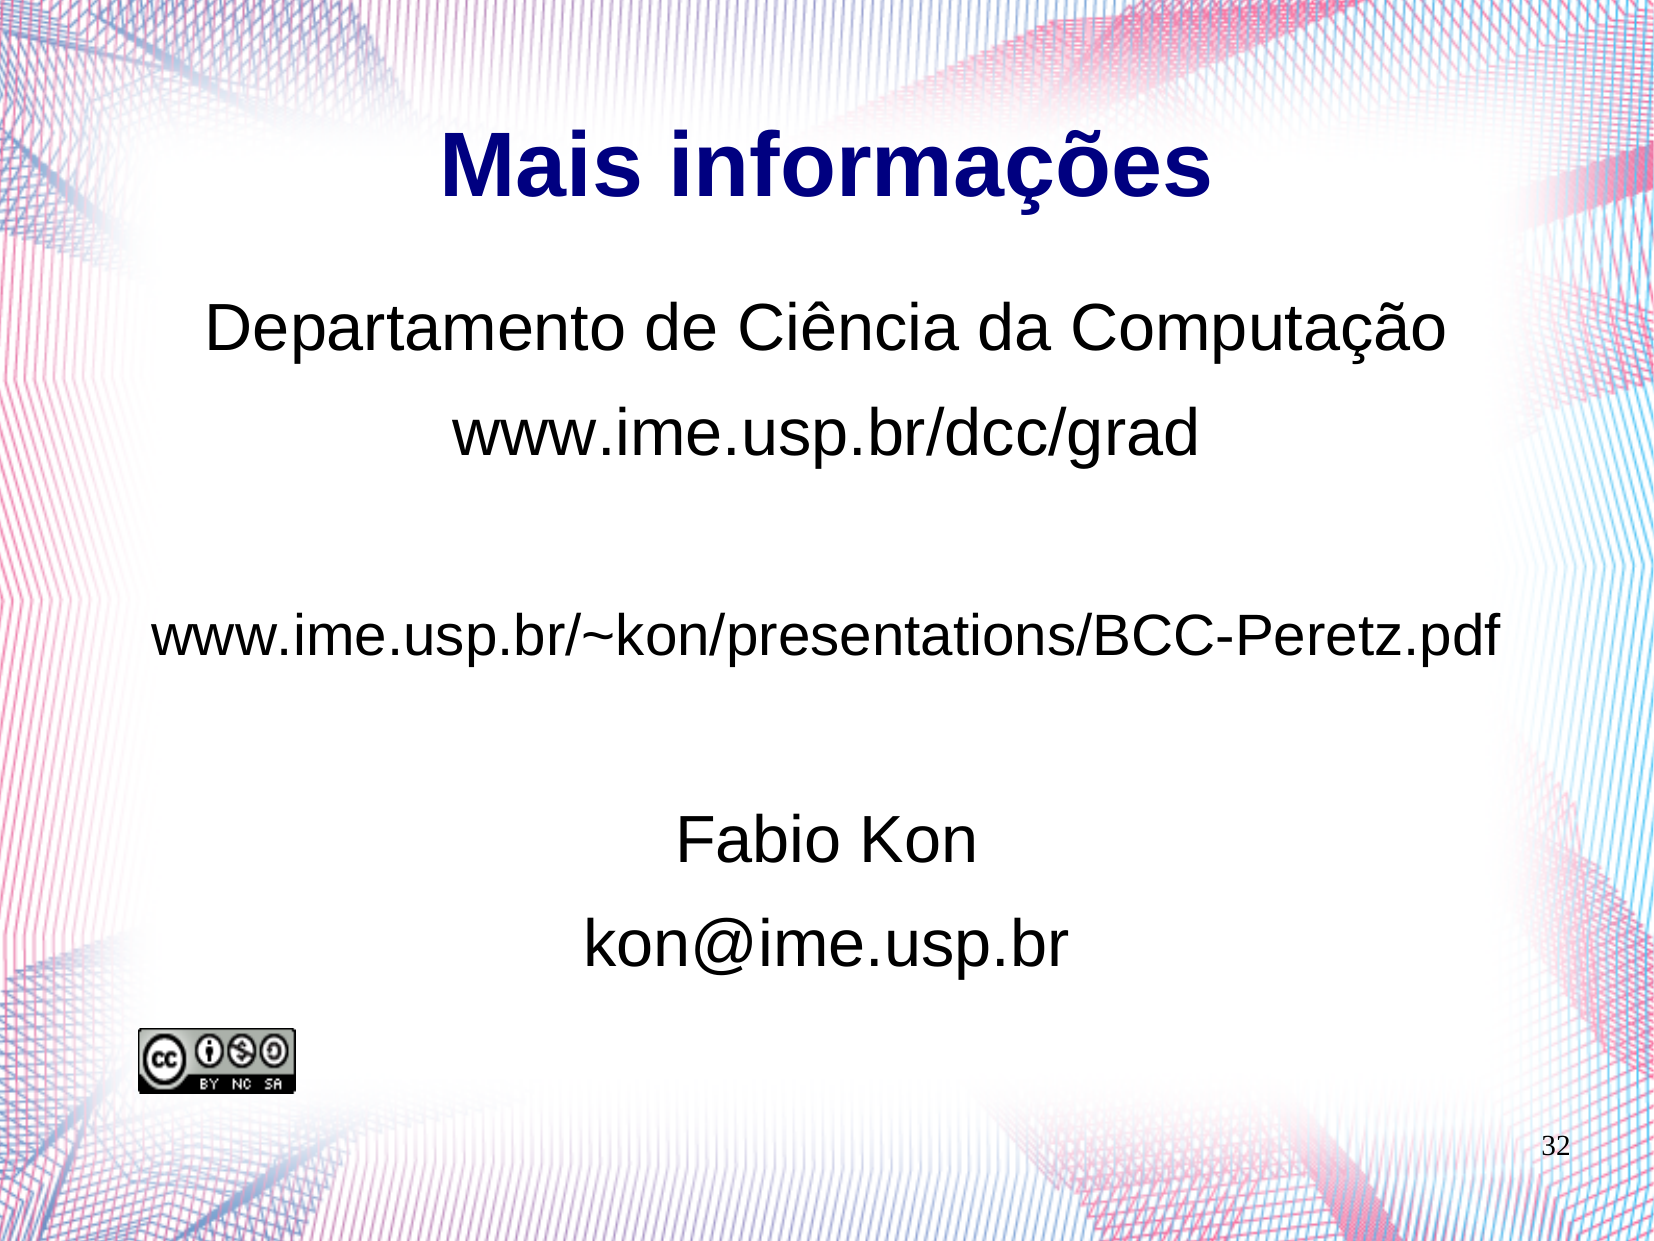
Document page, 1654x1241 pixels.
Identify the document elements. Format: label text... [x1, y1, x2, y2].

list Departamento de Ciência da Computação www.ime.usp.br/dcc/grad www.ime.usp.br/~kon/presentations/BCC-Peretz.pdf Fabio Kon kon@ime.usp.br [82, 290, 1571, 1109]
title Mais informações [82, 61, 1571, 269]
picture [0, 0, 1654, 1241]
